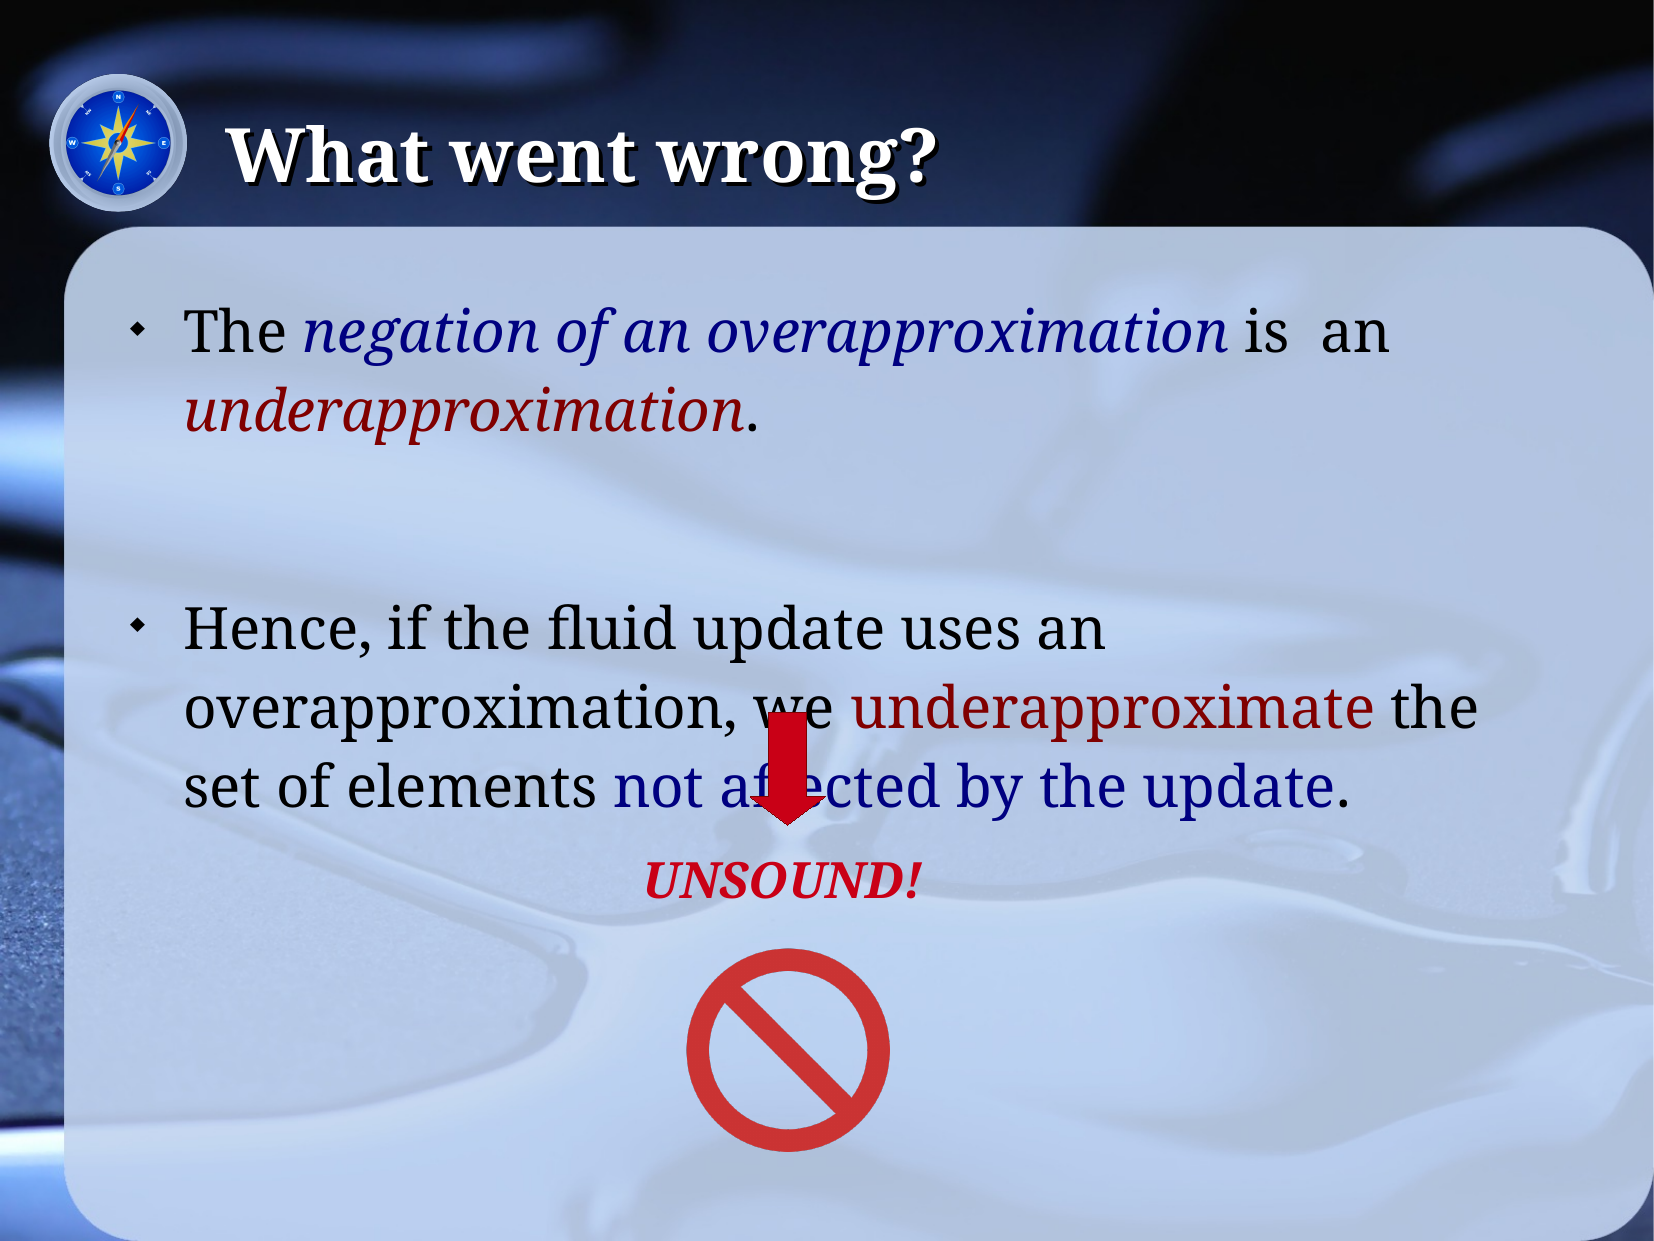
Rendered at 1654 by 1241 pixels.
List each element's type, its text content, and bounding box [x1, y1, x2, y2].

list The negation of an overapproximation is an underapproximation. Hence, if the fluid update uses an overapproximation, we underapproximate the set of elements not affected by the update. [112, 290, 1571, 1109]
text_box UNSOUND! [628, 837, 1004, 988]
picture [0, 0, 1654, 1241]
title What went wrong? [225, 49, 1571, 257]
text_box [750, 712, 826, 826]
